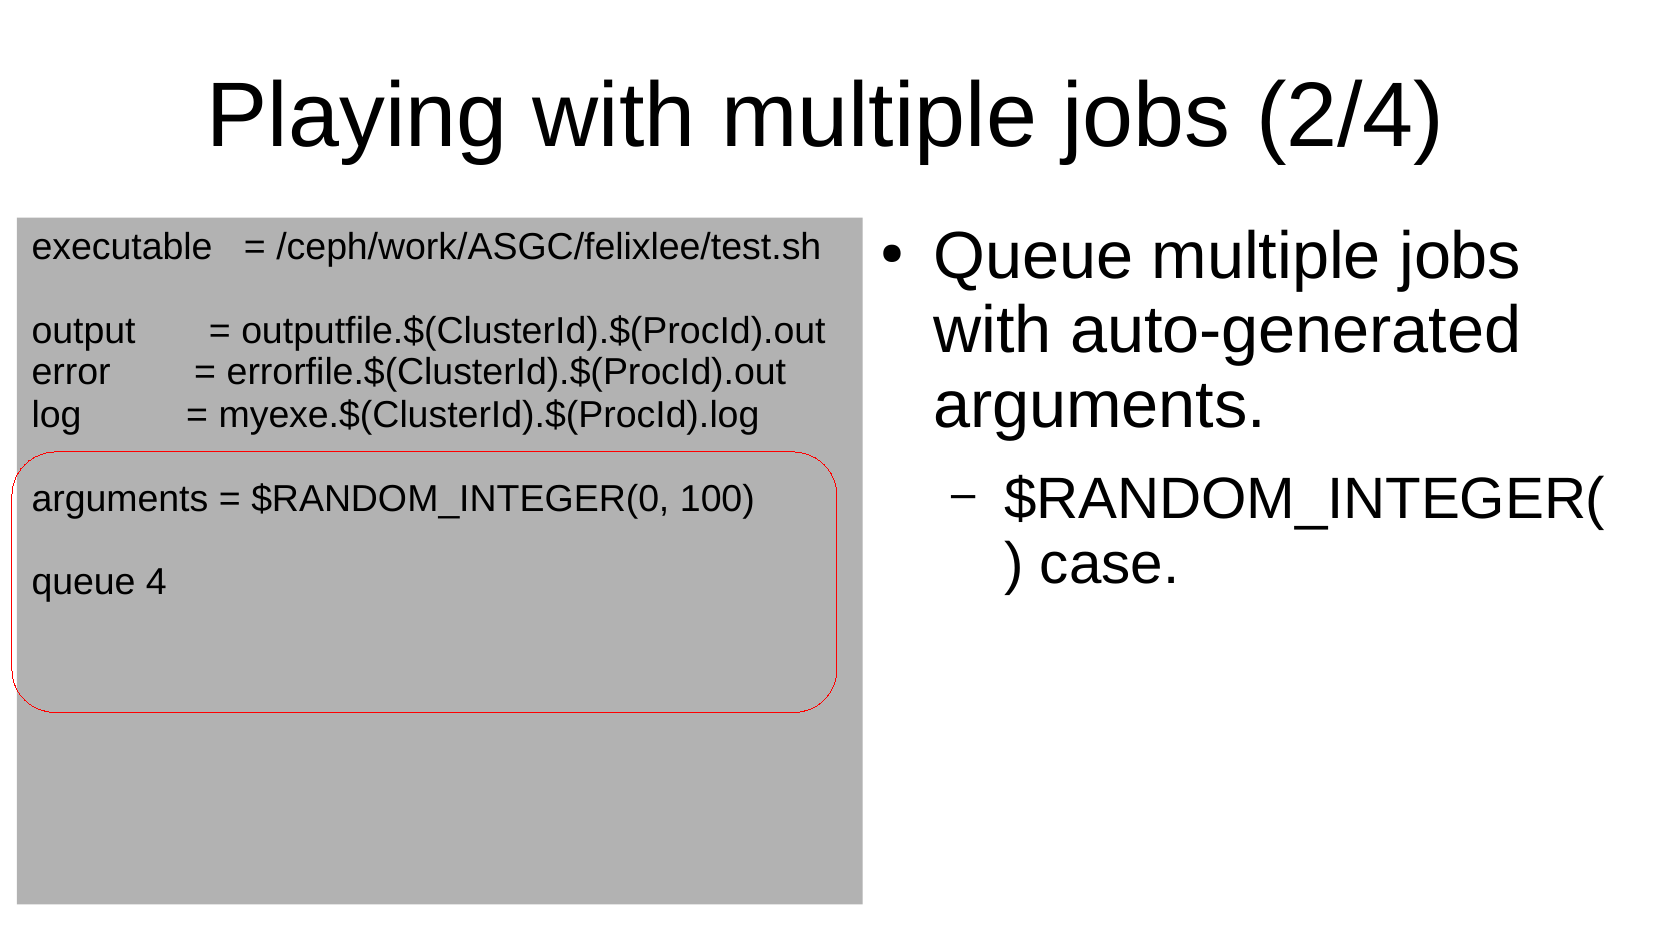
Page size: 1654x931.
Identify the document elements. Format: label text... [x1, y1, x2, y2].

title Playing with multiple jobs (2/4) [82, 37, 1571, 193]
text_box executable = /ceph/work/ASGC/felixlee/test.sh output = outputfile.$(ClusterId).$(ProcId).out error = errorfile.$(ClusterId).$(ProcId).out log = myexe.$(ClusterId).$(ProcId).log arguments = $RANDOM_INTEGER(0, 100) queue 4 [16, 217, 863, 905]
list Queue multiple jobs with auto-generated arguments. $RANDOM_INTEGER() case. [862, 217, 1613, 901]
